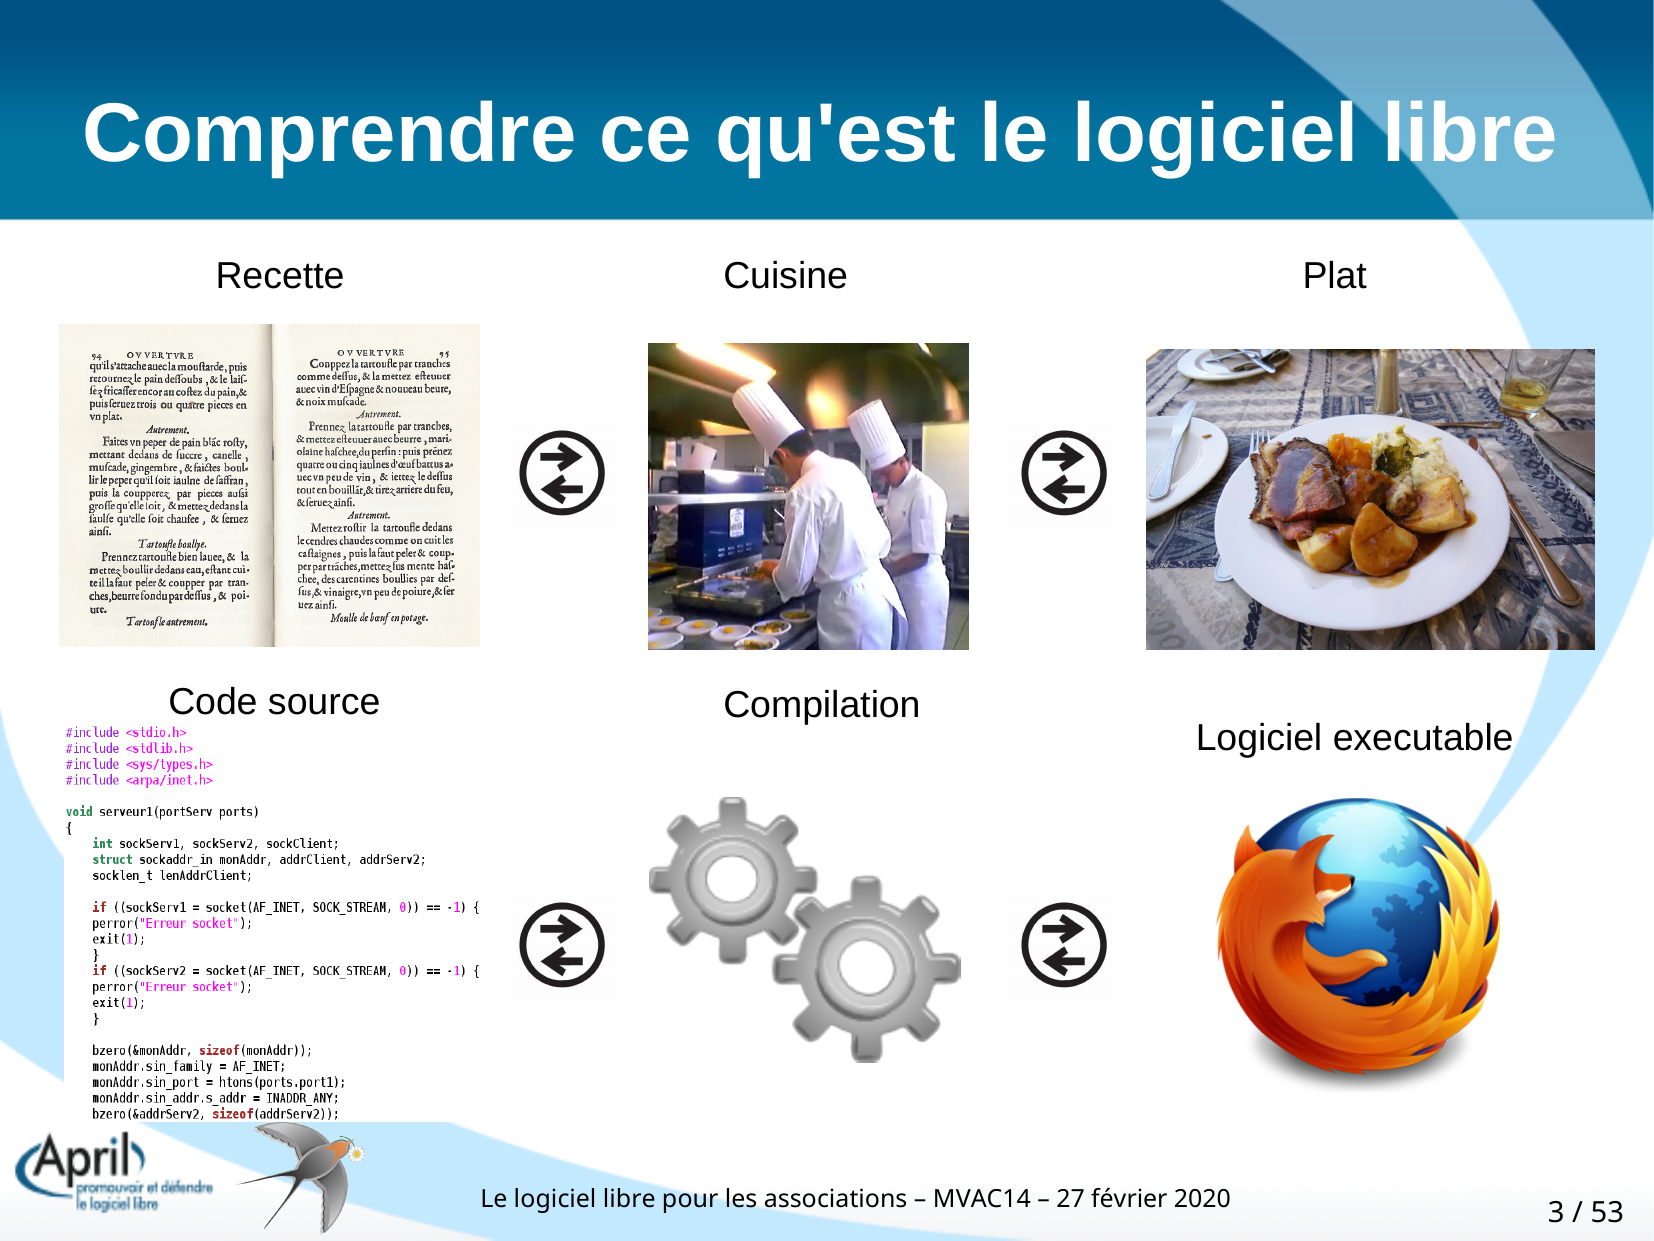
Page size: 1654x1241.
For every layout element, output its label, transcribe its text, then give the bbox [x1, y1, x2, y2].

text_box Compilation [708, 676, 936, 733]
text_box Cuisine [708, 247, 863, 305]
title Comprendre ce qu'est le logiciel libre [76, 29, 1565, 237]
text_box Recette [200, 247, 360, 305]
picture [0, 0, 1654, 1241]
text_box Plat [1287, 247, 1382, 305]
text_box Logiciel executable [1181, 708, 1529, 766]
text_box Code source [153, 673, 396, 731]
